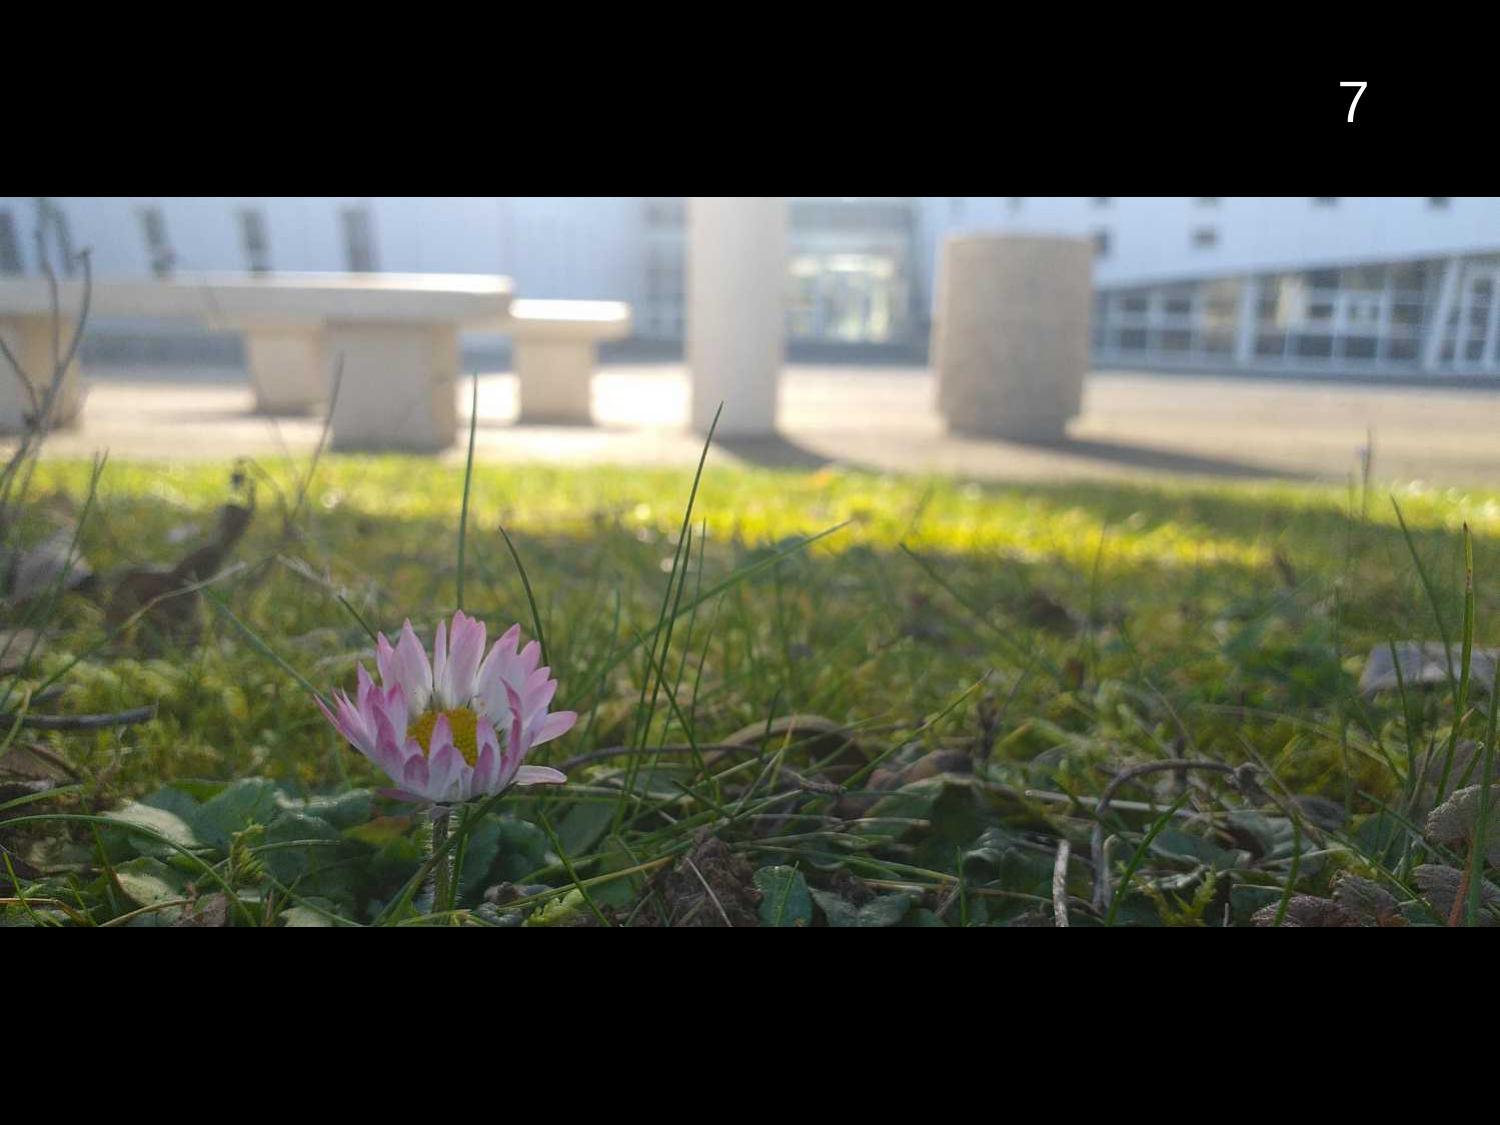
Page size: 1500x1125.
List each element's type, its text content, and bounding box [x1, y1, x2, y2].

picture [0, 197, 1500, 927]
text_box 7 [1322, 62, 1406, 142]
